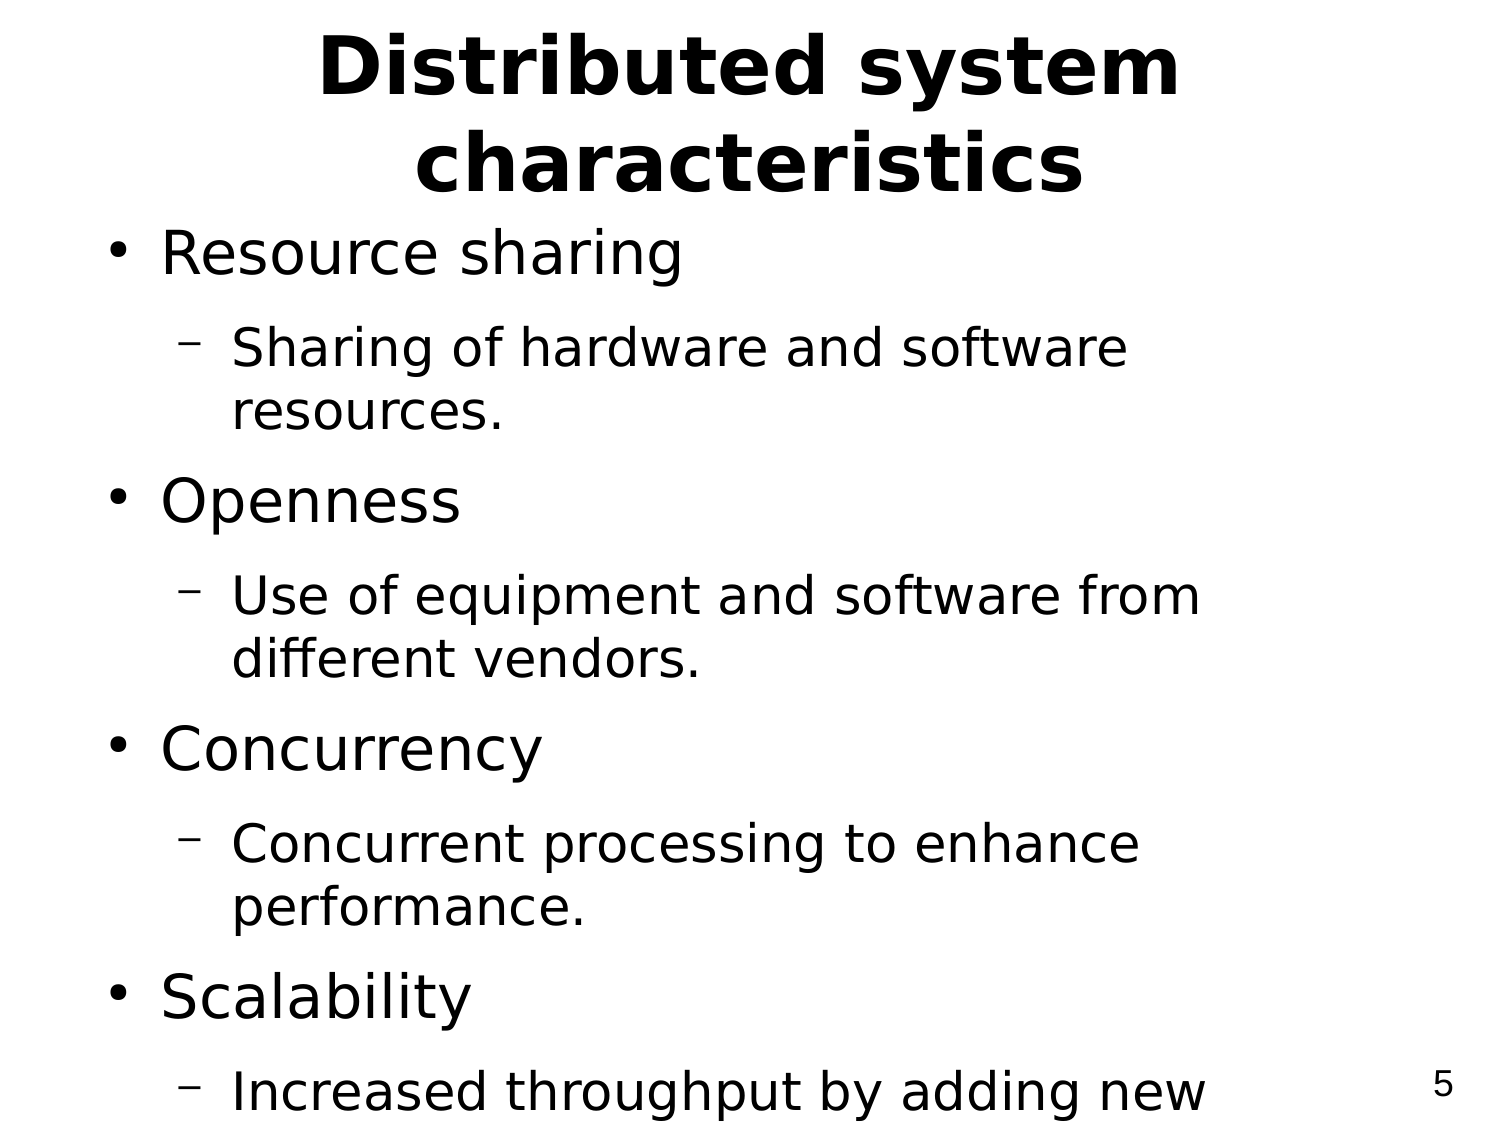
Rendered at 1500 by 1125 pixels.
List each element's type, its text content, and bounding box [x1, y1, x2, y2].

list Resource sharing Sharing of hardware and software resources. Openness Use of equipment and software from different vendors. Concurrency Concurrent processing to enhance performance. Scalability Increased throughput by adding new resources. Fault tolerance The ability to continue in operation after a fault has occurred. [75, 206, 1425, 1093]
title Distributed system characteristics [75, 44, 1425, 177]
